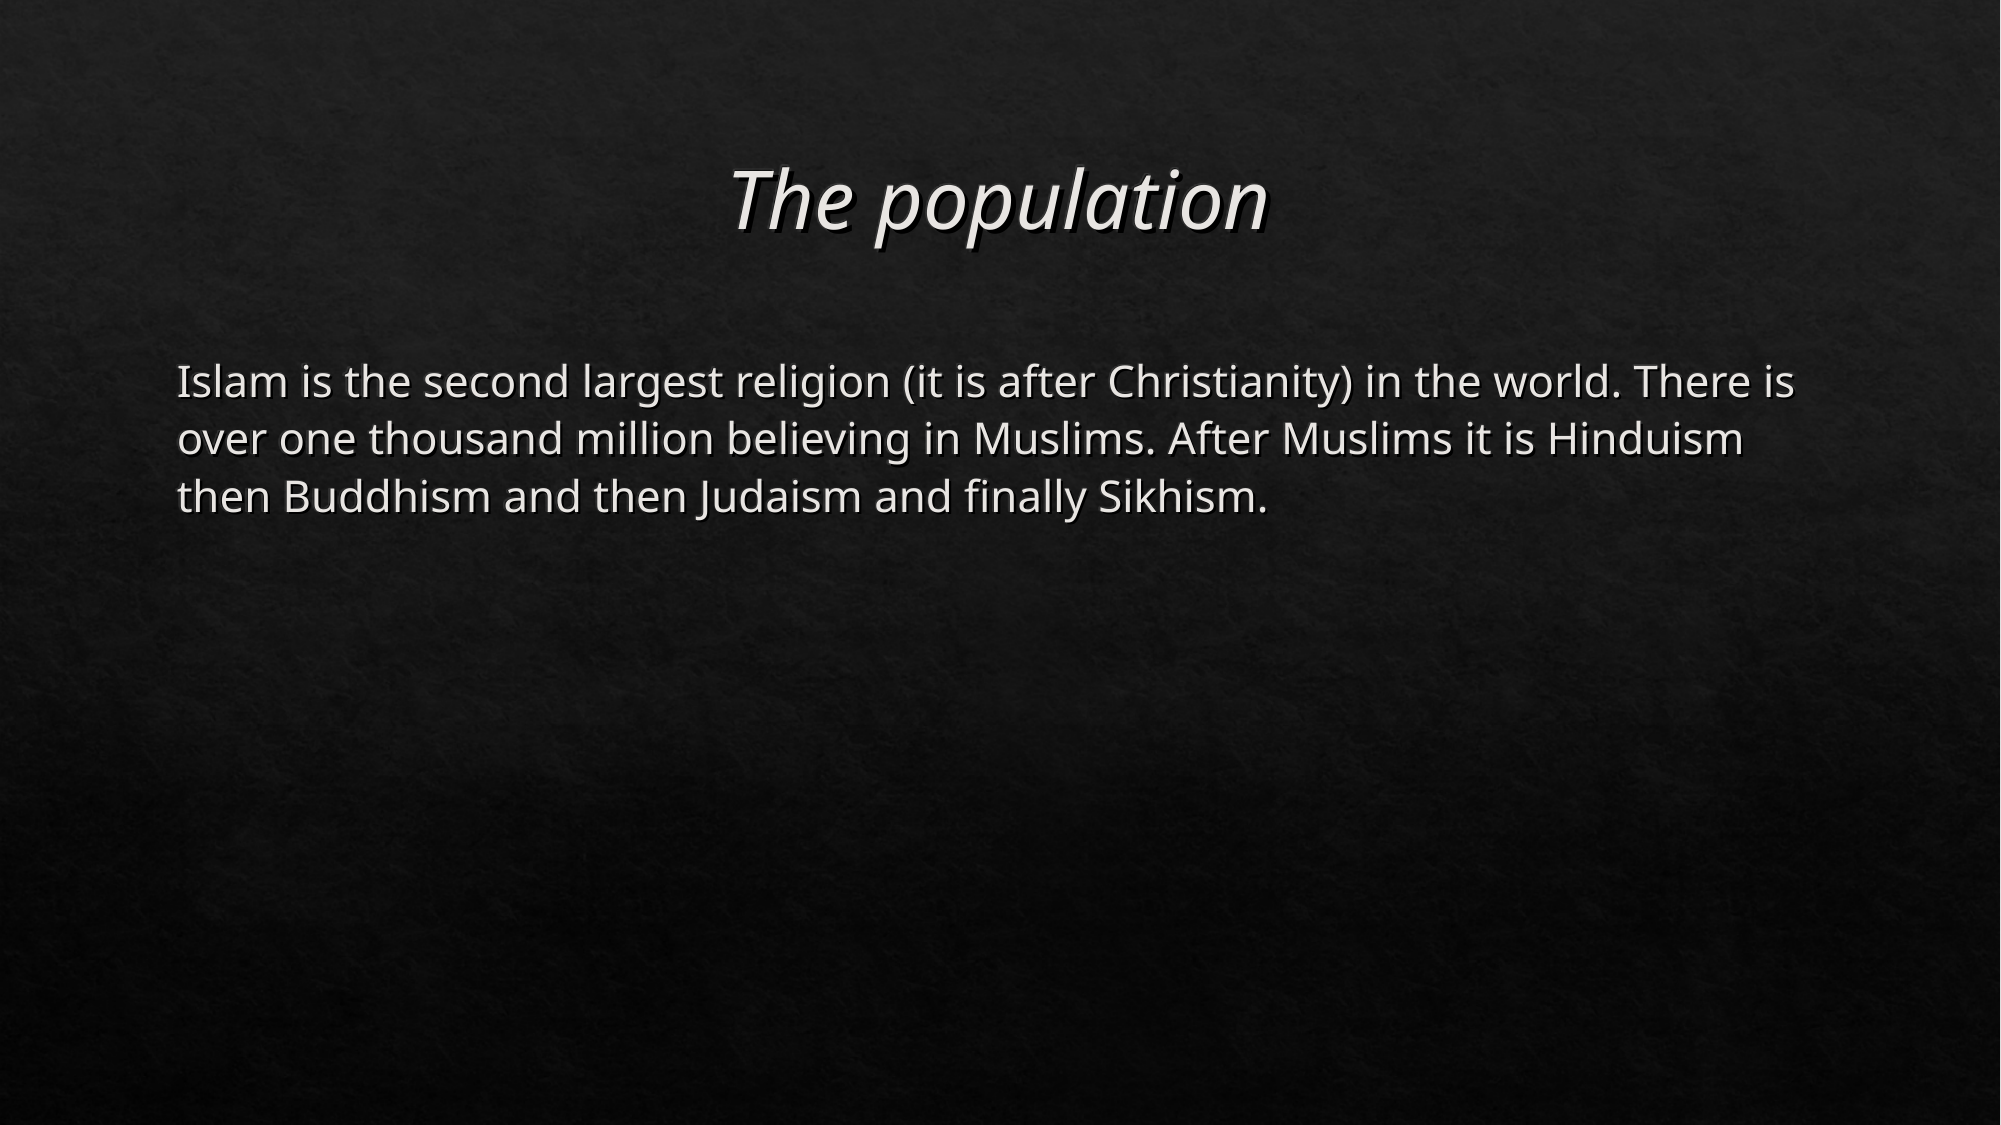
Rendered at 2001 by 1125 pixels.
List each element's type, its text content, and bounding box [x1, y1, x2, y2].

list Islam is the second largest religion (it is after Christianity) in the world. There is over one thousand million believing in Muslims. After Muslims it is Hinduism then Buddhism and then Judaism and finally Sikhism. [149, 340, 1849, 951]
title The population [149, 99, 1849, 307]
